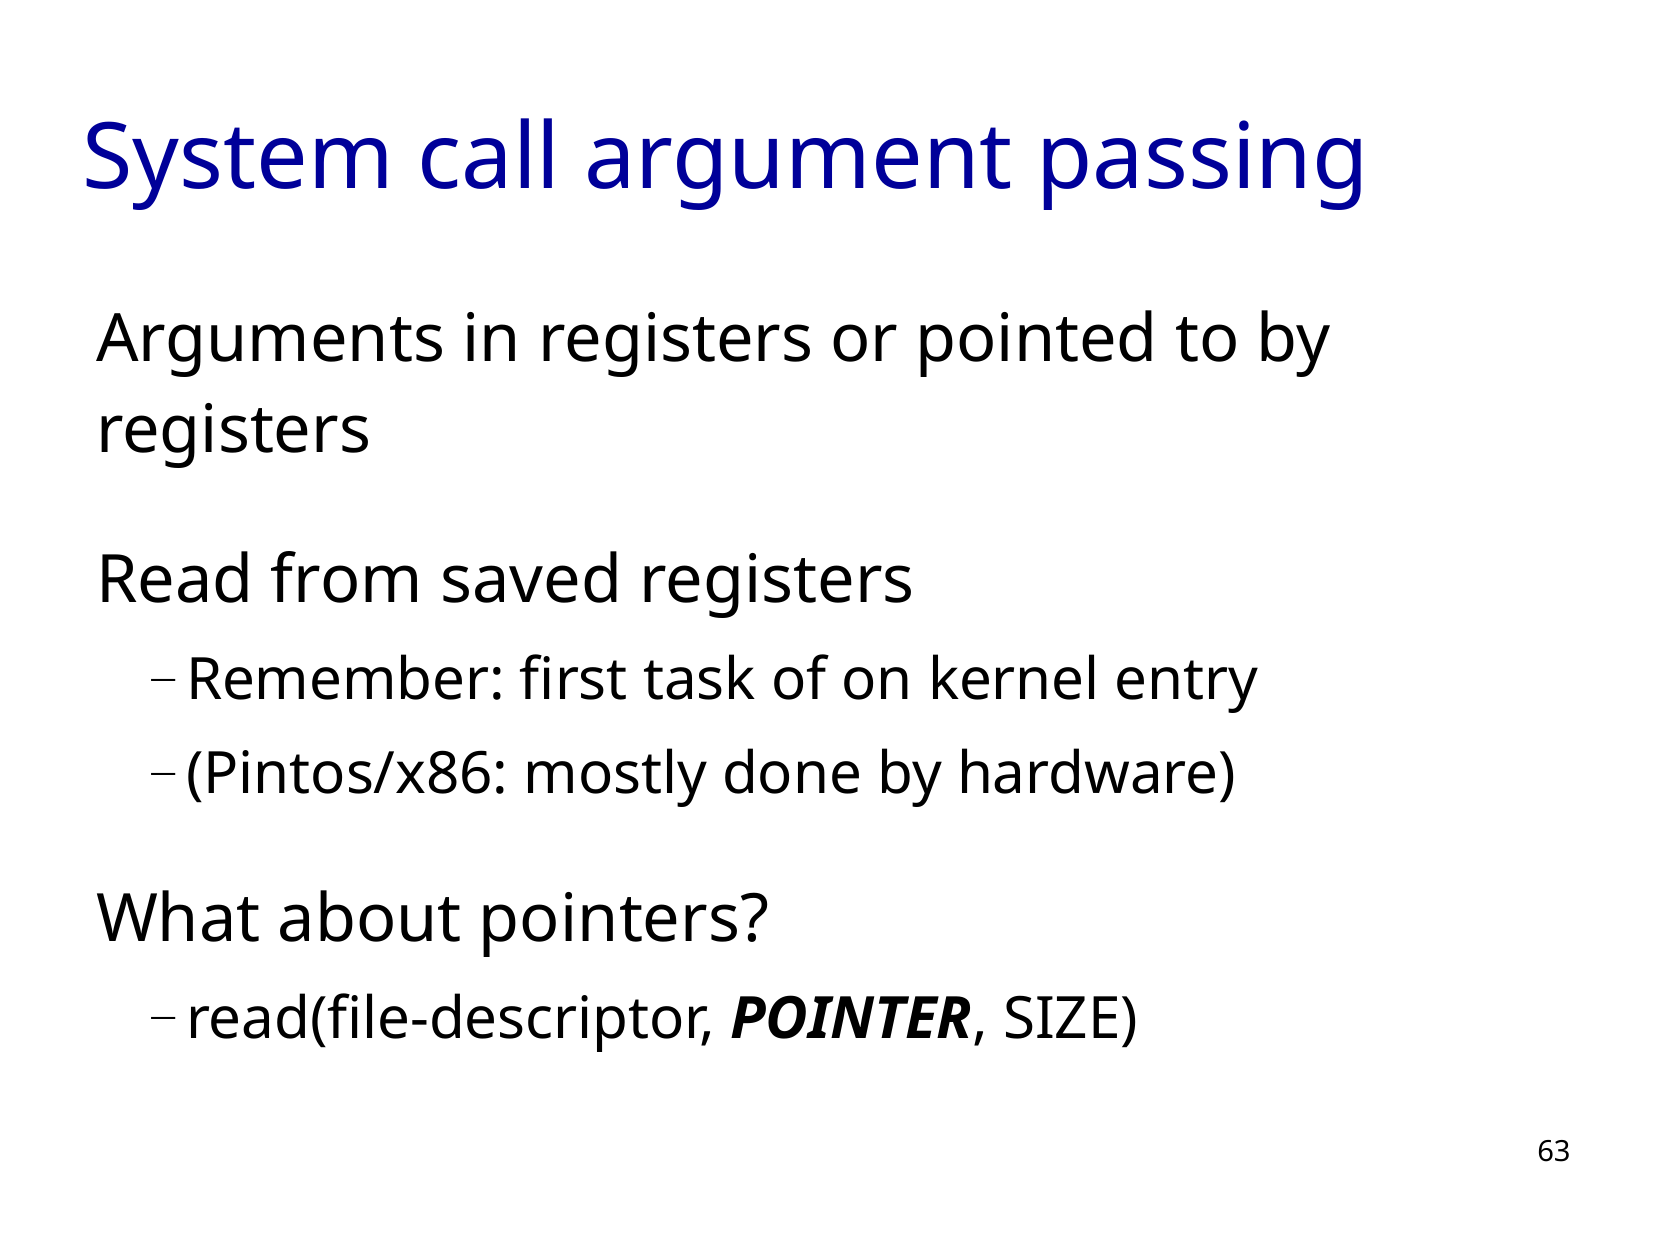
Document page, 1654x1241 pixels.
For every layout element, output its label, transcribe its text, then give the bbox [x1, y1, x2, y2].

title System call argument passing [82, 49, 1571, 257]
list Arguments in registers or pointed to by registers Read from saved registers Remember: first task of on kernel entry (Pintos/x86: mostly done by hardware) What about pointers? read(file-descriptor, POINTER, SIZE) [60, 290, 1571, 1096]
